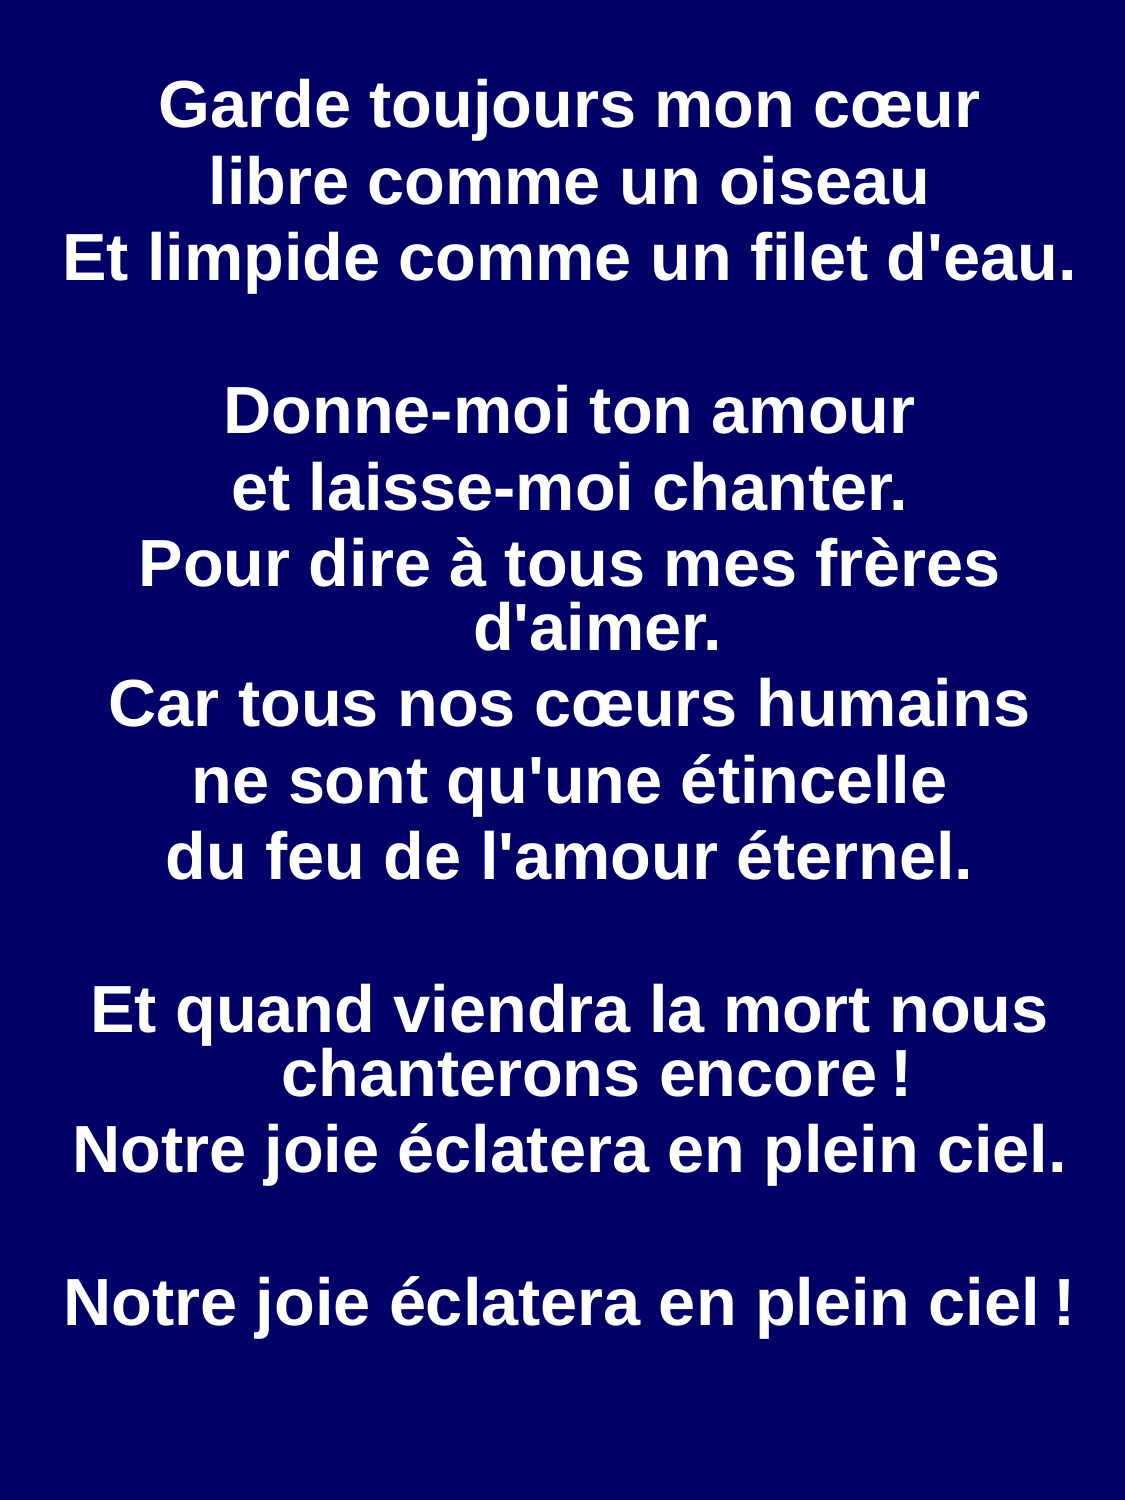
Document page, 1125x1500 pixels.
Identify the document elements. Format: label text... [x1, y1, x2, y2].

text_box Garde toujours mon cœur libre comme un oiseau Et limpide comme un filet d'eau. Donne-moi ton amour et laisse-moi chanter. Pour dire à tous mes frères d'aimer. Car tous nos cœurs humains ne sont qu'une étincelle du feu de l'amour éternel. Et quand viendra la mort nous chanterons encore ! Notre joie éclatera en plein ciel. Notre joie éclatera en plein ciel ! [6, 11, 1125, 1382]
